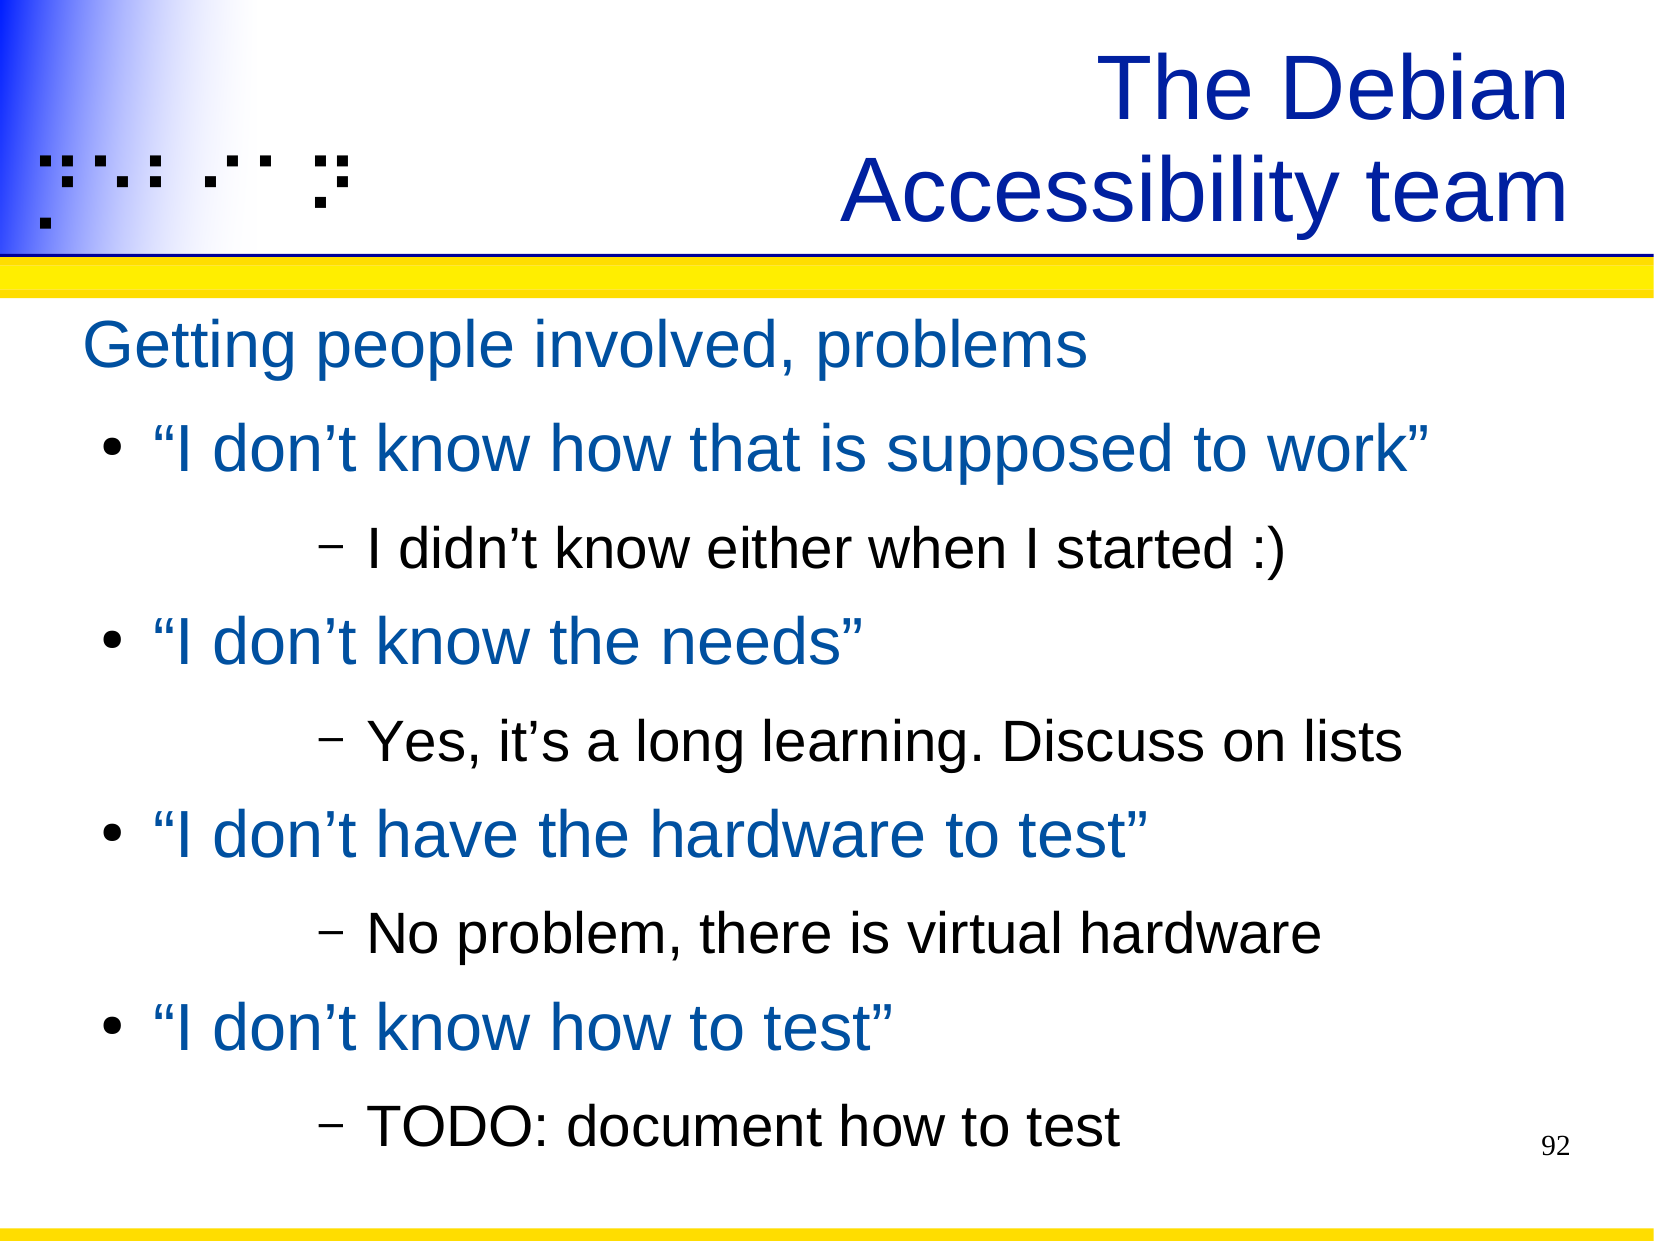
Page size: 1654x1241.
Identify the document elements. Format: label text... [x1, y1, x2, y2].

title The Debian Accessibility team [372, 36, 1571, 242]
list Getting people involved, problems “I don’t know how that is supposed to work” I didn’t know either when I started :) “I don’t know the needs” Yes, it’s a long learning. Discuss on lists “I don’t have the hardware to test” No problem, there is virtual hardware “I don’t know how to test” TODO: document how to test [82, 307, 1571, 1160]
